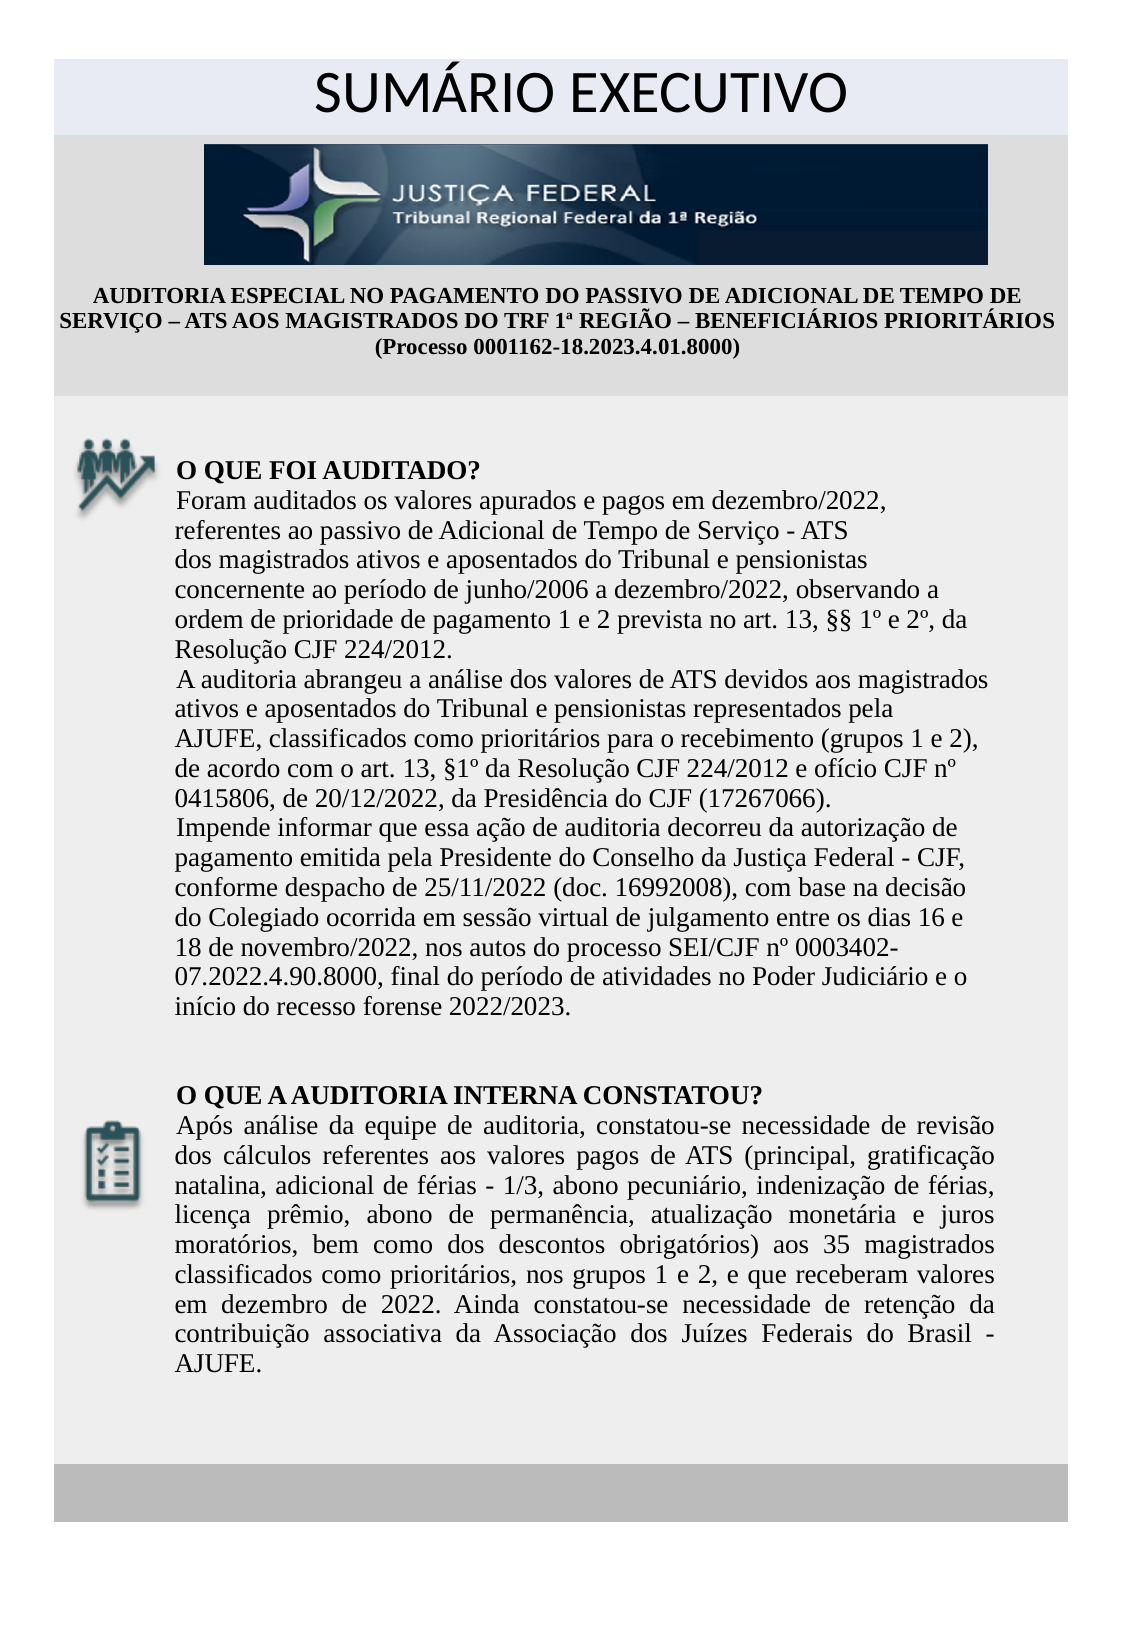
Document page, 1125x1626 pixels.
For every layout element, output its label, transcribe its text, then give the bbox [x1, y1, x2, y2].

picture [204, 144, 988, 265]
table_cell [54, 396, 142, 1464]
picture [62, 421, 171, 540]
picture [62, 1111, 164, 1223]
table_cell [54, 1464, 1068, 1522]
table_header SUMÁRIO EXECUTIVO [54, 59, 1068, 135]
table_cell O QUE FOI AUDITADO? Foram auditados os valores apurados e pagos em dezembro/2022, referentes ao passivo de Adicional de Tempo de Serviço - ATS dos magistrados ativos e aposentados do Tribunal e pensionistas concernente ao período de junho/2006 a dezembro/2022, observando a ordem de prioridade de pagamento 1 e 2 prevista no art. 13, §§ 1º e 2º, da Resolução CJF 224/2012. A auditoria abrangeu a análise dos valores de ATS devidos aos magistrados ativos e aposentados do Tribunal e pensionistas representados pela AJUFE, classificados como prioritários para o recebimento (grupos 1 e 2), de acordo com o art. 13, §1º da Resolução CJF 224/2012 e ofício CJF nº 0415806, de 20/12/2022, da Presidência do CJF (17267066). Impende informar que essa ação de auditoria decorreu da autorização de pagamento emitida pela Presidente do Conselho da Justiça Federal - CJF, conforme despacho de 25/11/2022 (doc. 16992008), com base na decisão do Colegiado ocorrida em sessão virtual de julgamento entre os dias 16 e 18 de novembro/2022, nos autos do processo SEI/CJF nº 0003402-07.2022.4.90.8000, final do período de atividades no Poder Judiciário e o início do recesso forense 2022/2023. O QUE A AUDITORIA INTERNA CONSTATOU? Após análise da equipe de auditoria, constatou-se necessidade de revisão dos cálculos referentes aos valores pagos de ATS (principal, gratificação natalina, adicional de férias - 1/3, abono pecuniário, indenização de férias, licença prêmio, abono de permanência, atualização monetária e juros moratórios, bem como dos descontos obrigatórios) aos 35 magistrados classificados como prioritários, nos grupos 1 e 2, e que receberam valores em dezembro de 2022. Ainda constatou-se necessidade de retenção da contribuição associativa da Associação dos Juízes Federais do Brasil - AJUFE. [142, 396, 1027, 1464]
table_cell AUDITORIA ESPECIAL NO PAGAMENTO DO PASSIVO DE ADICIONAL DE TEMPO DE SERVIÇO – ATS AOS MAGISTRADOS DO TRF 1ª REGIÃO – BENEFICIÁRIOS PRIORITÁRIOS (Processo 0001162-18.2023.4.01.8000) [54, 135, 1068, 396]
table_cell [1027, 396, 1068, 1464]
